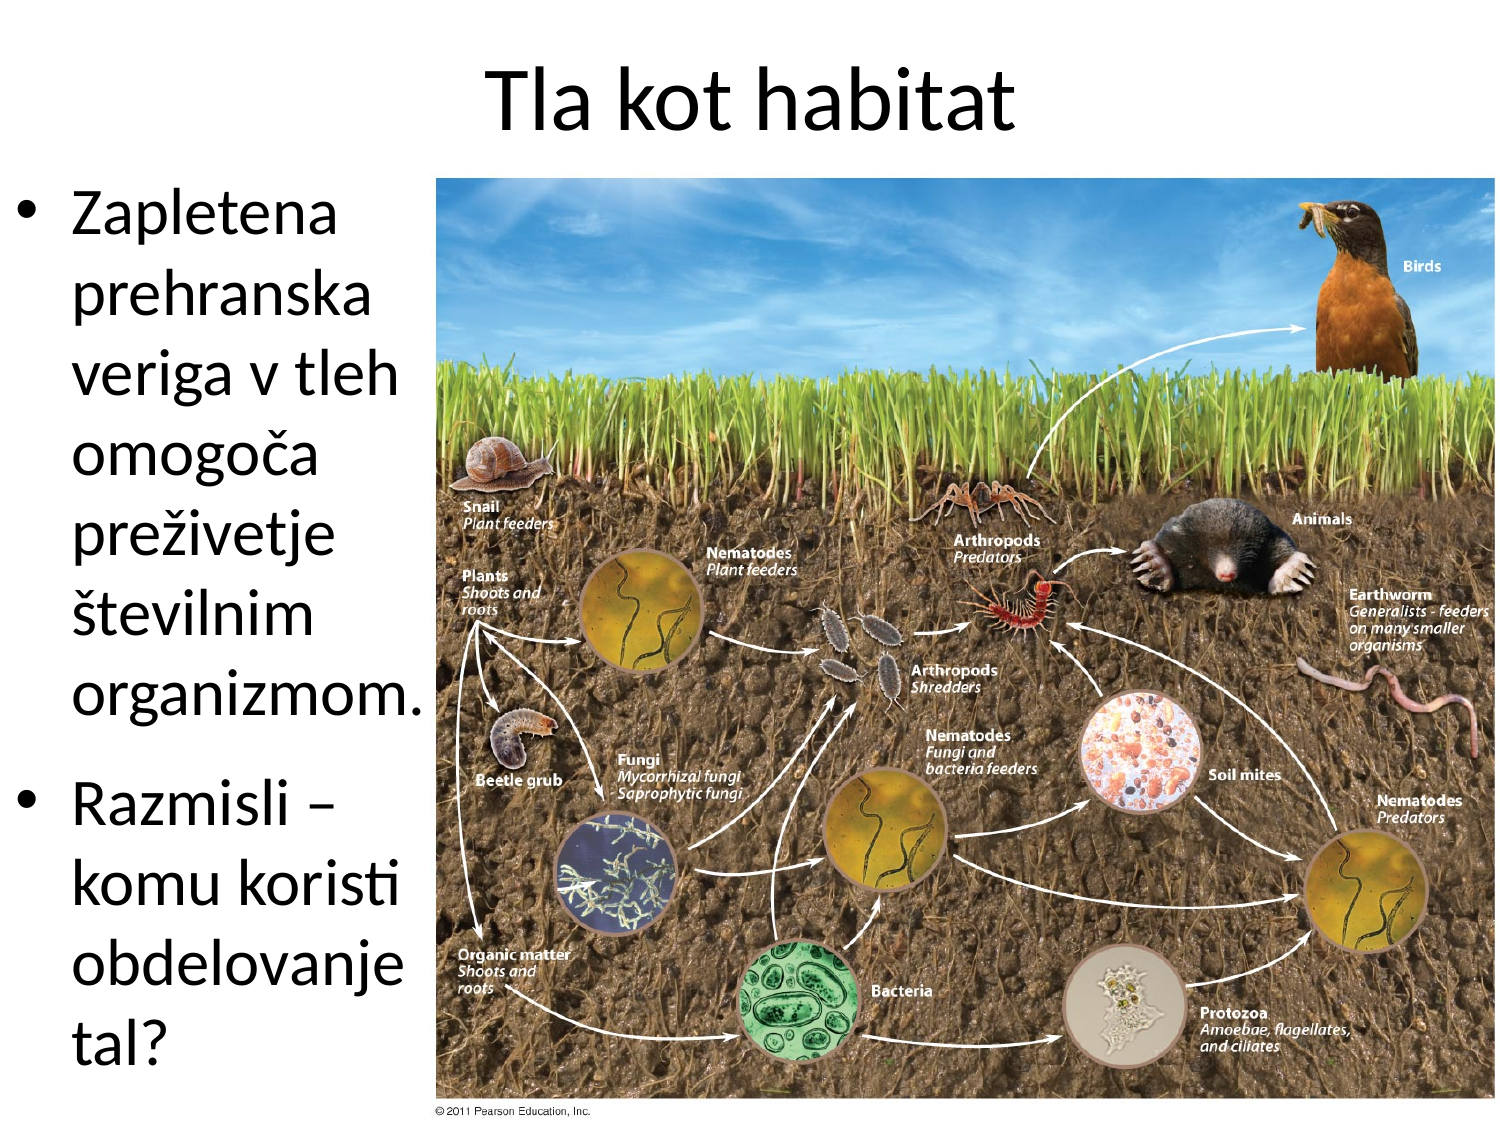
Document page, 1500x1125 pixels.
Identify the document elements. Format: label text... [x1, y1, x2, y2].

picture [430, 172, 1500, 1125]
list Zapletena prehranska veriga v tleh omogoča preživetje številnim organizmom. Razmisli – komu koristi obdelovanje tal? [0, 160, 455, 1125]
title Tla kot habitat [76, 0, 1427, 172]
